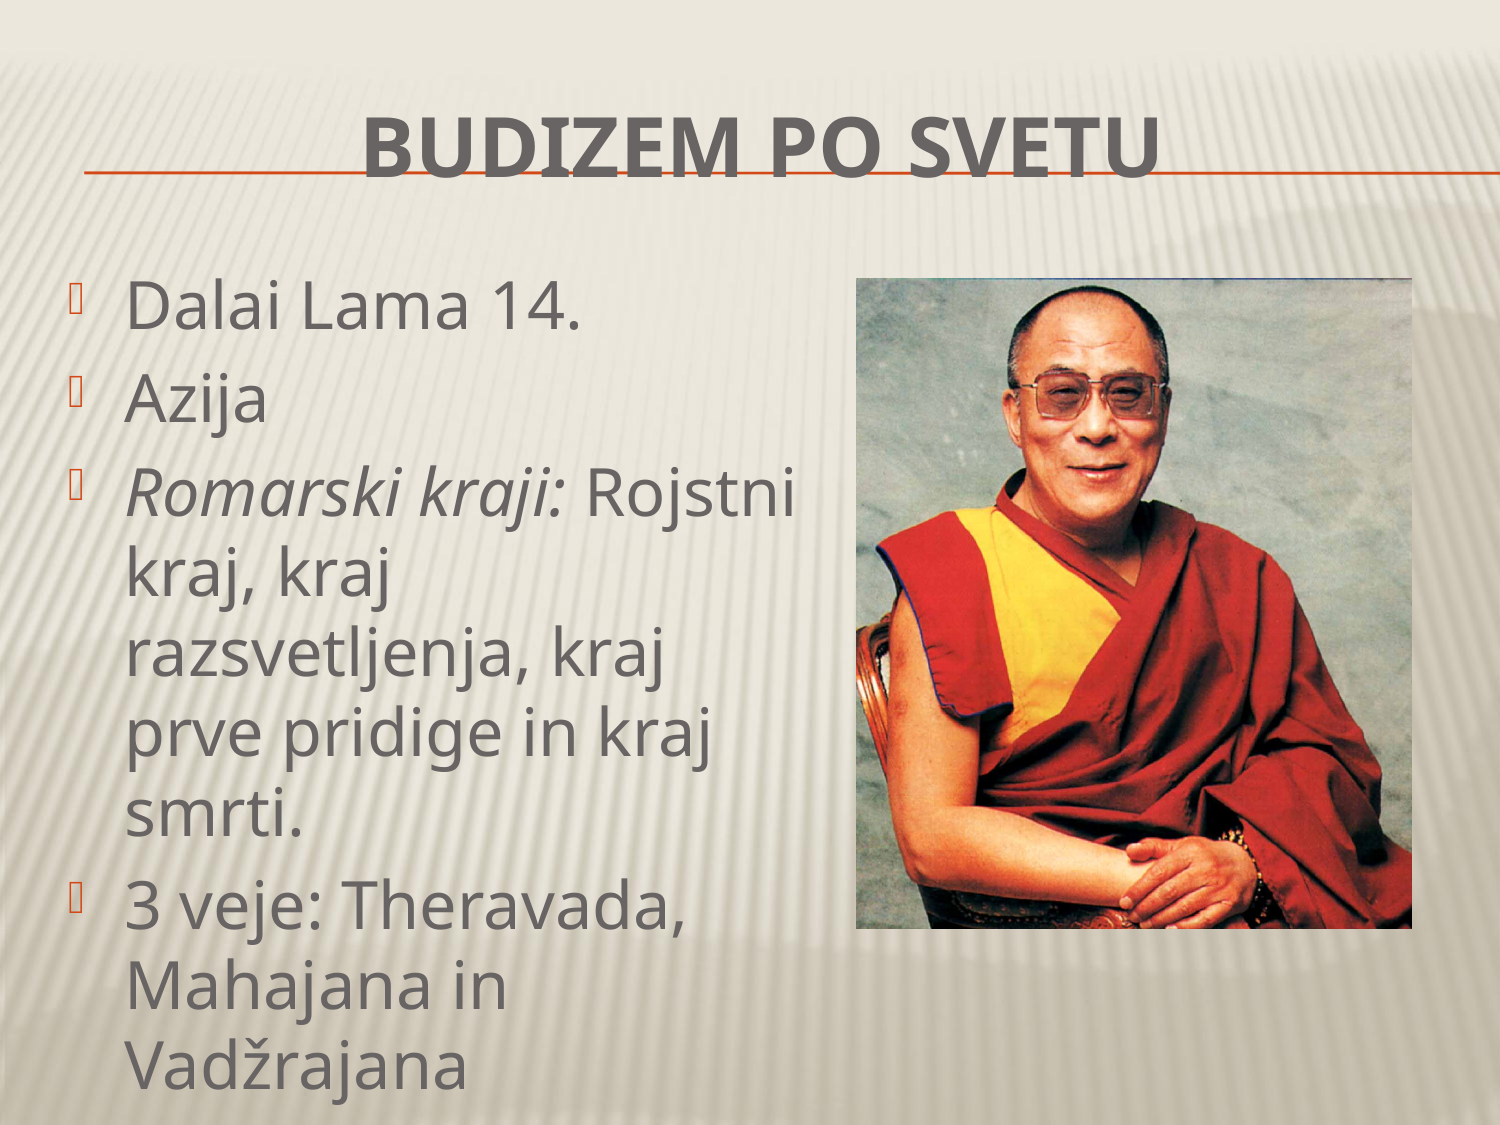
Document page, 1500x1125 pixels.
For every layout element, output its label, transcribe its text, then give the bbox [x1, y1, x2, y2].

list Dalai Lama 14. Azija Romarski kraji: Rojstni kraj, kraj razsvetljenja, kraj prve pridige in kraj smrti. 3 veje: Theravada, Mahajana in Vadžrajana [53, 255, 824, 1073]
title Budizem po svetu [49, 75, 1475, 213]
picture [0, 0, 1500, 1125]
